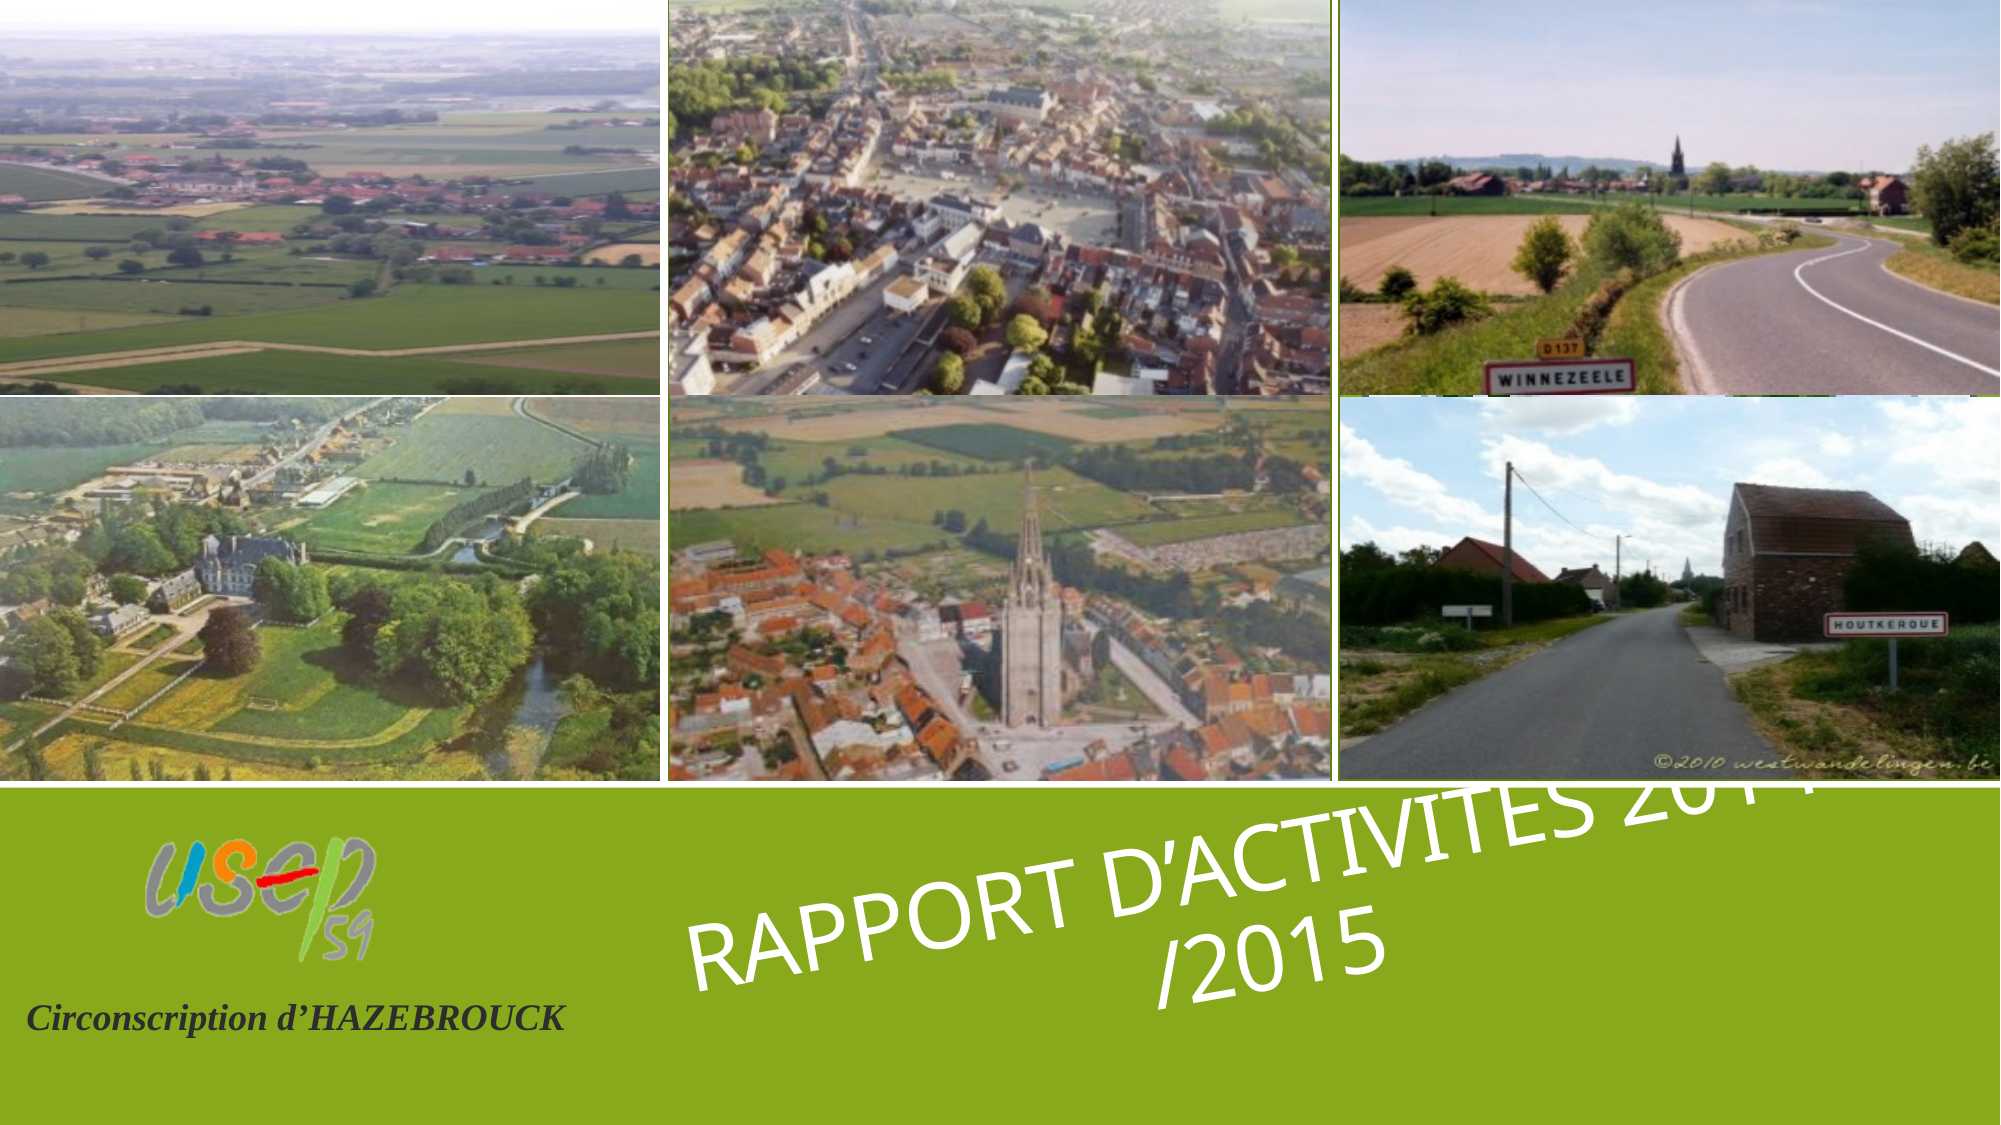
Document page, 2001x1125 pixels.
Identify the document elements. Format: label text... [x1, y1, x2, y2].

picture [669, 0, 1330, 781]
picture [0, 397, 660, 781]
title Rapport d’activités 2014 /2015 [565, 781, 1978, 1125]
picture [0, 0, 660, 396]
picture [1340, 0, 2000, 779]
text_box Circonscription d’HAZEBROUCK [11, 985, 580, 1046]
picture [137, 824, 398, 972]
